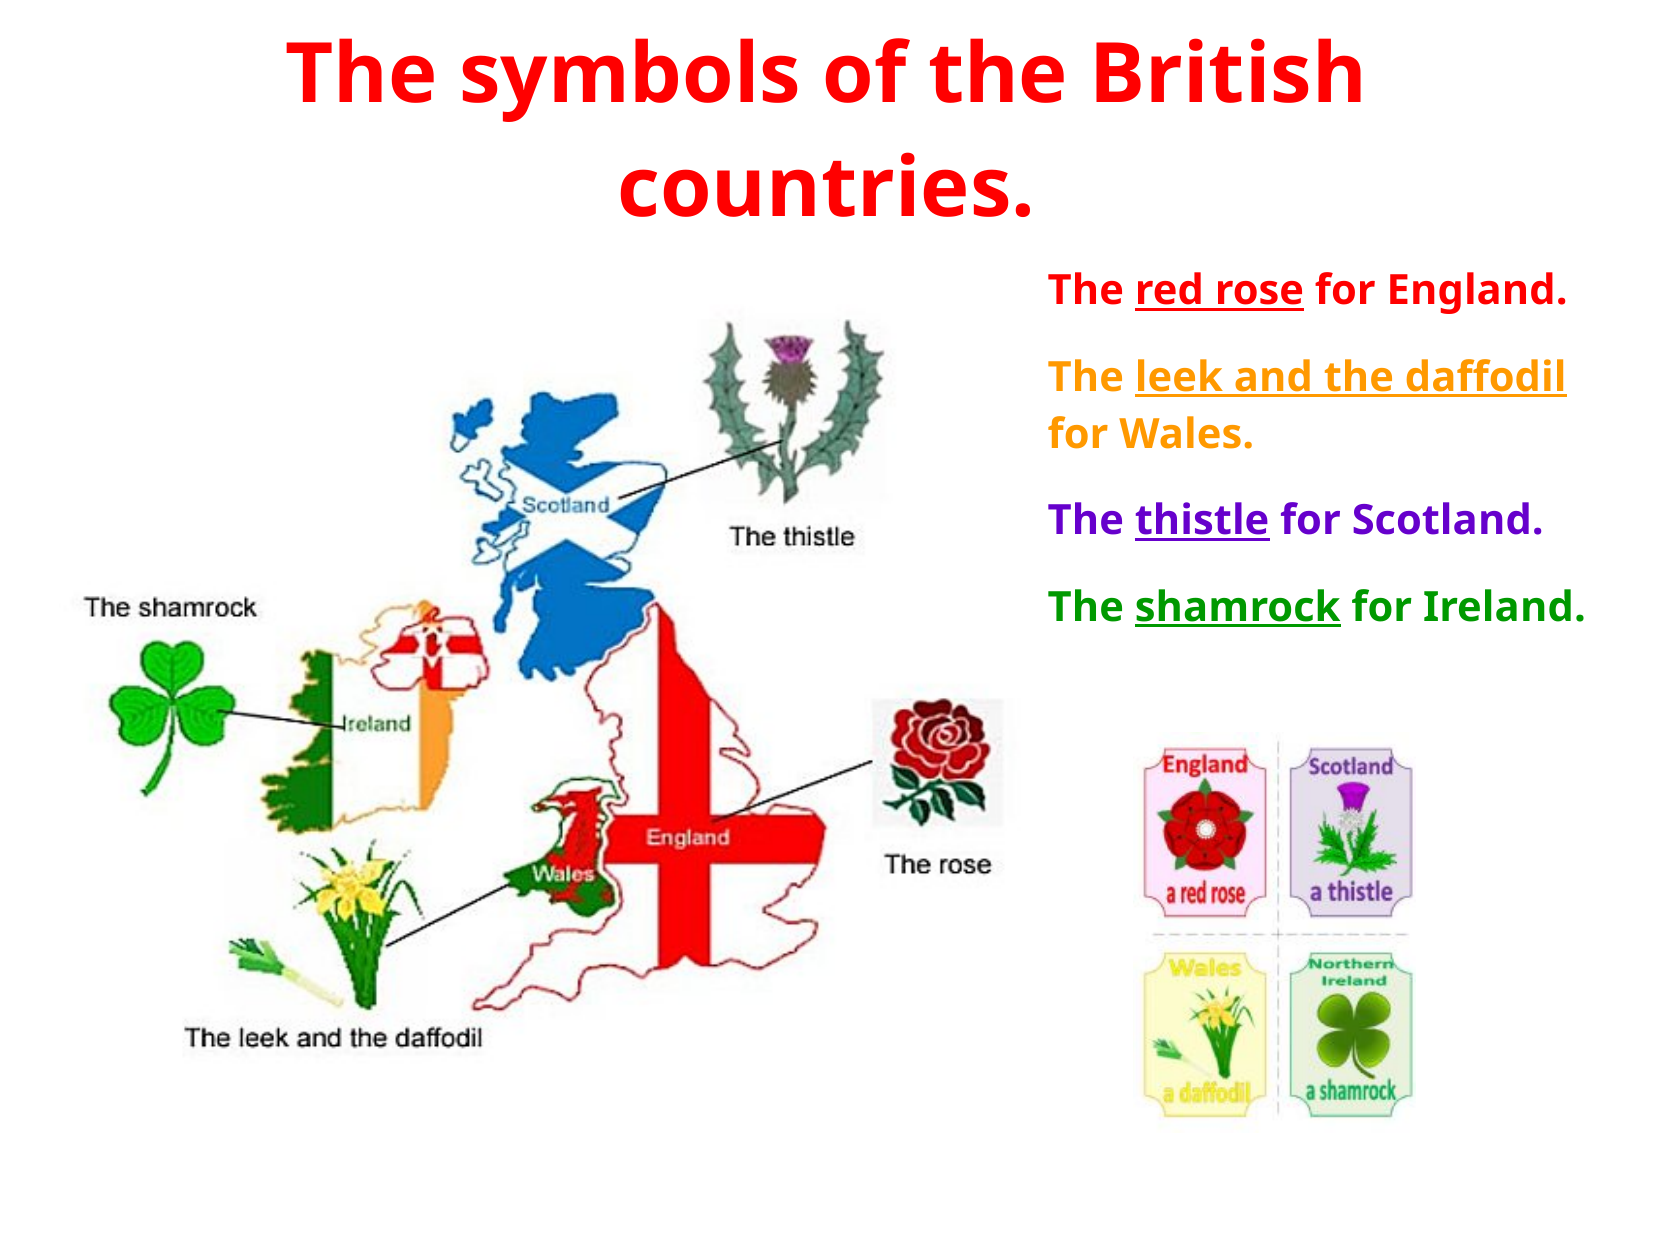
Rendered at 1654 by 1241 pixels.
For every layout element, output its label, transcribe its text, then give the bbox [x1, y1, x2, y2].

title The symbols of the British countries. [82, 11, 1571, 244]
list The red rose for England. The leek and the daffodil for Wales. The thistle for Scotland. The shamrock for Ireland. [1028, 259, 1630, 662]
picture [59, 247, 1028, 1158]
picture [1133, 732, 1416, 1133]
